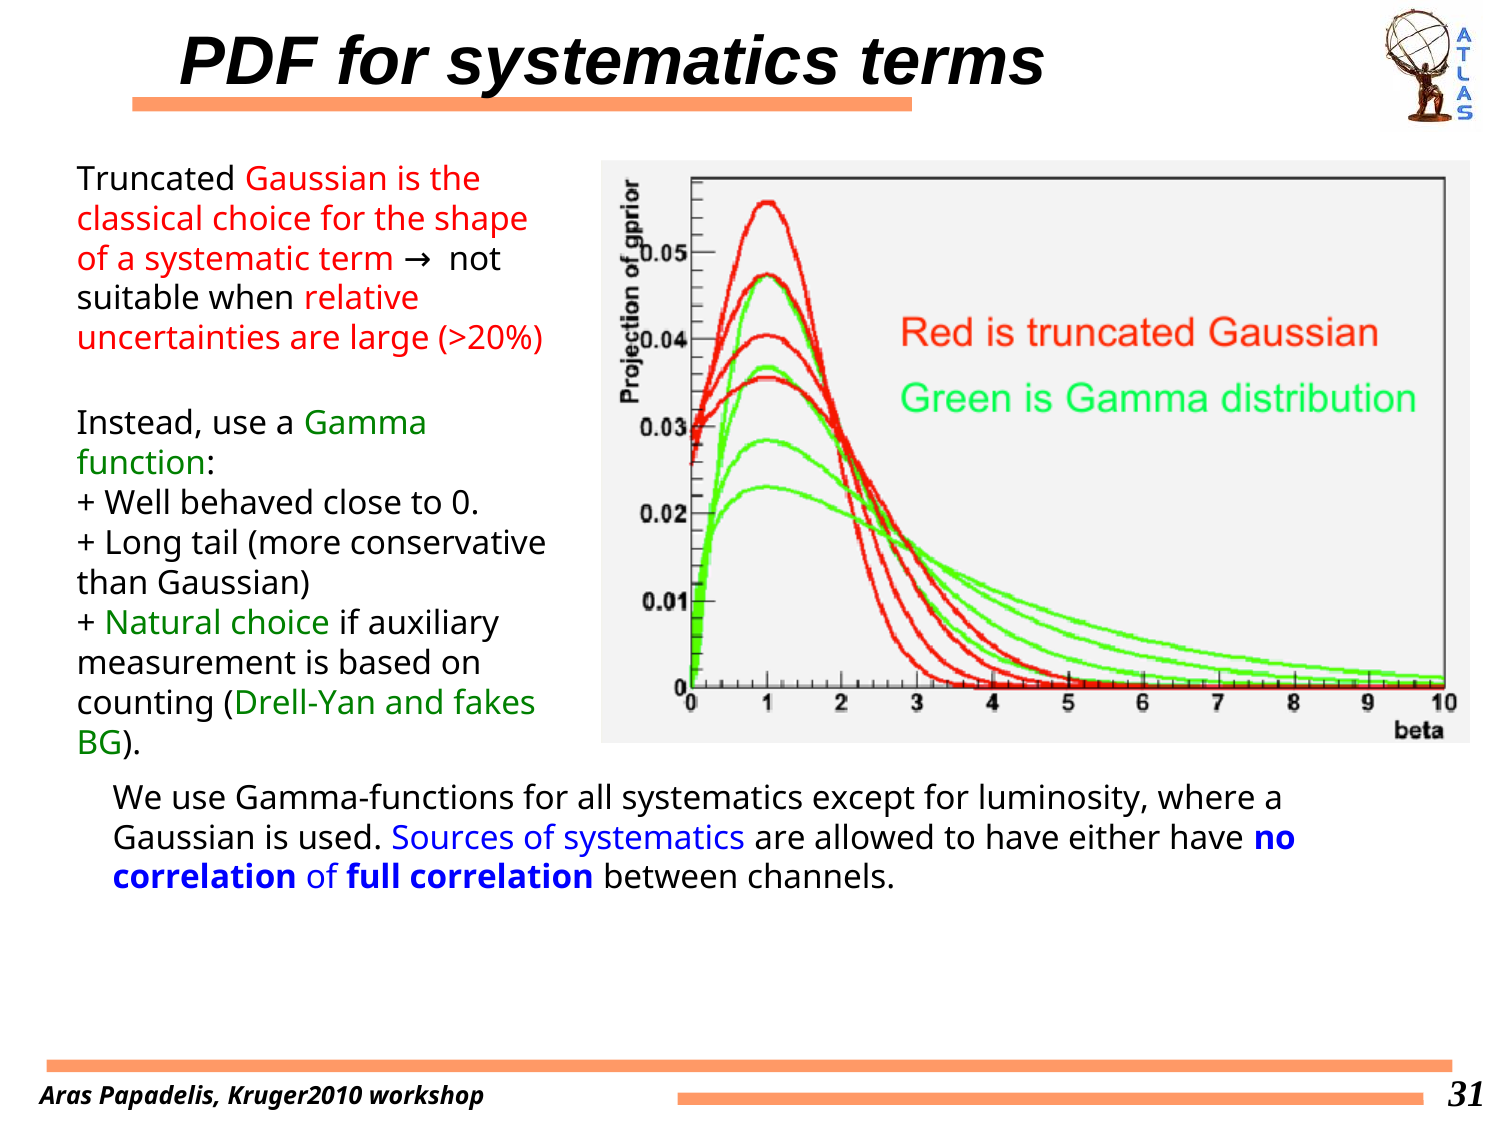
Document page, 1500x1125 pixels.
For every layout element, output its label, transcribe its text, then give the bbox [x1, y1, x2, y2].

title PDF for systematics terms [137, 15, 1342, 109]
picture [601, 159, 1470, 743]
text_box We use Gamma-functions for all systematics except for luminosity, where a Gaussian is used. Sources of systematics are allowed to have either have no correlation of full correlation between channels. [97, 768, 1434, 911]
text_box Truncated Gaussian is the classical choice for the shape of a systematic term → not suitable when relative uncertainties are large (>20%) Instead, use a Gamma function: + Well behaved close to 0. + Long tail (more conservative than Gaussian) + Natural choice if auxiliary measurement is based on counting (Drell-Yan and fakes BG). [61, 149, 585, 839]
picture [1380, 0, 1483, 132]
